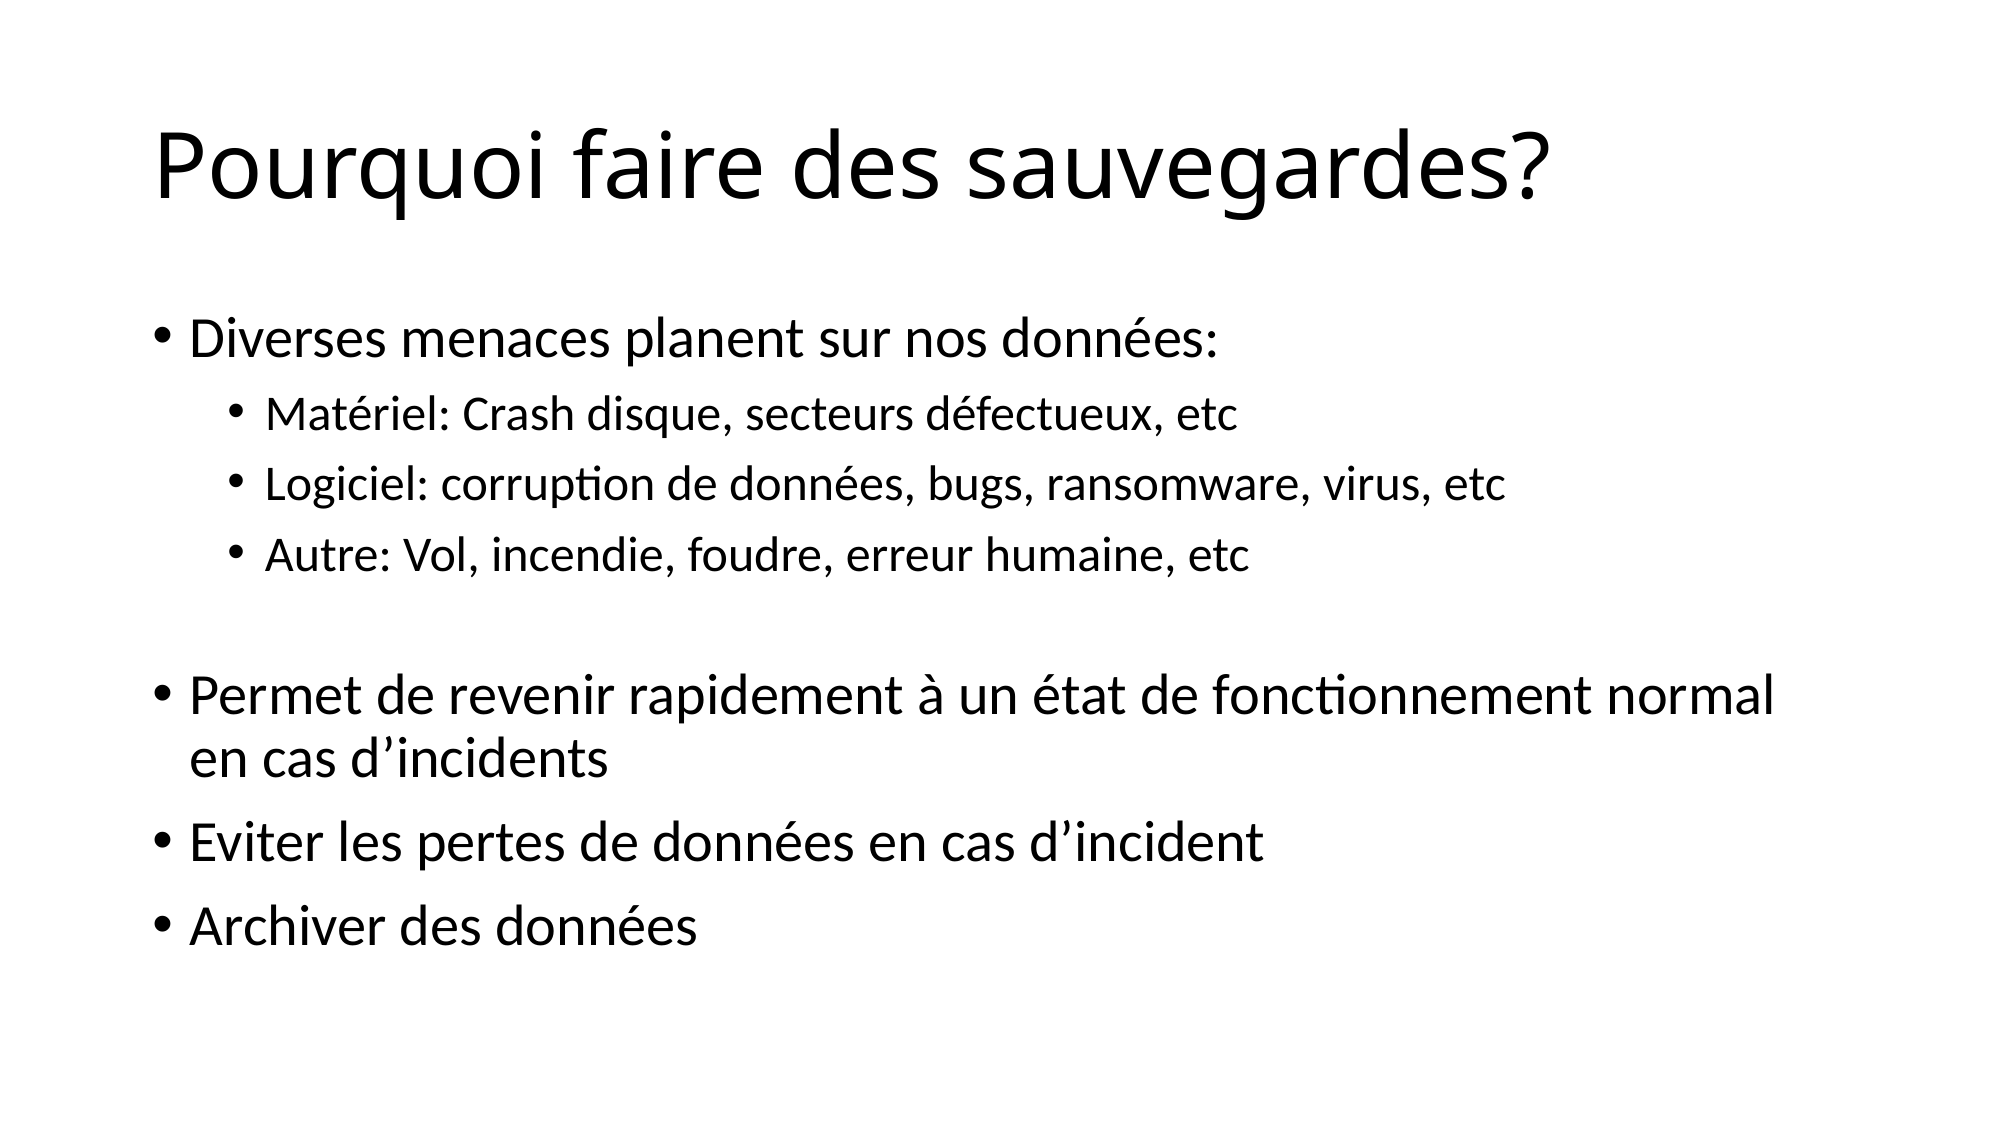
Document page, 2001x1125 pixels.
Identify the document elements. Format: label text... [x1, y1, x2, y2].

list Diverses menaces planent sur nos données: Matériel: Crash disque, secteurs défectueux, etc Logiciel: corruption de données, bugs, ransomware, virus, etc Autre: Vol, incendie, foudre, erreur humaine, etc Permet de revenir rapidement à un état de fonctionnement normal en cas d’incidents Eviter les pertes de données en cas d’incident Archiver des données [137, 299, 1863, 1014]
title Pourquoi faire des sauvegardes? [137, 59, 1863, 278]
